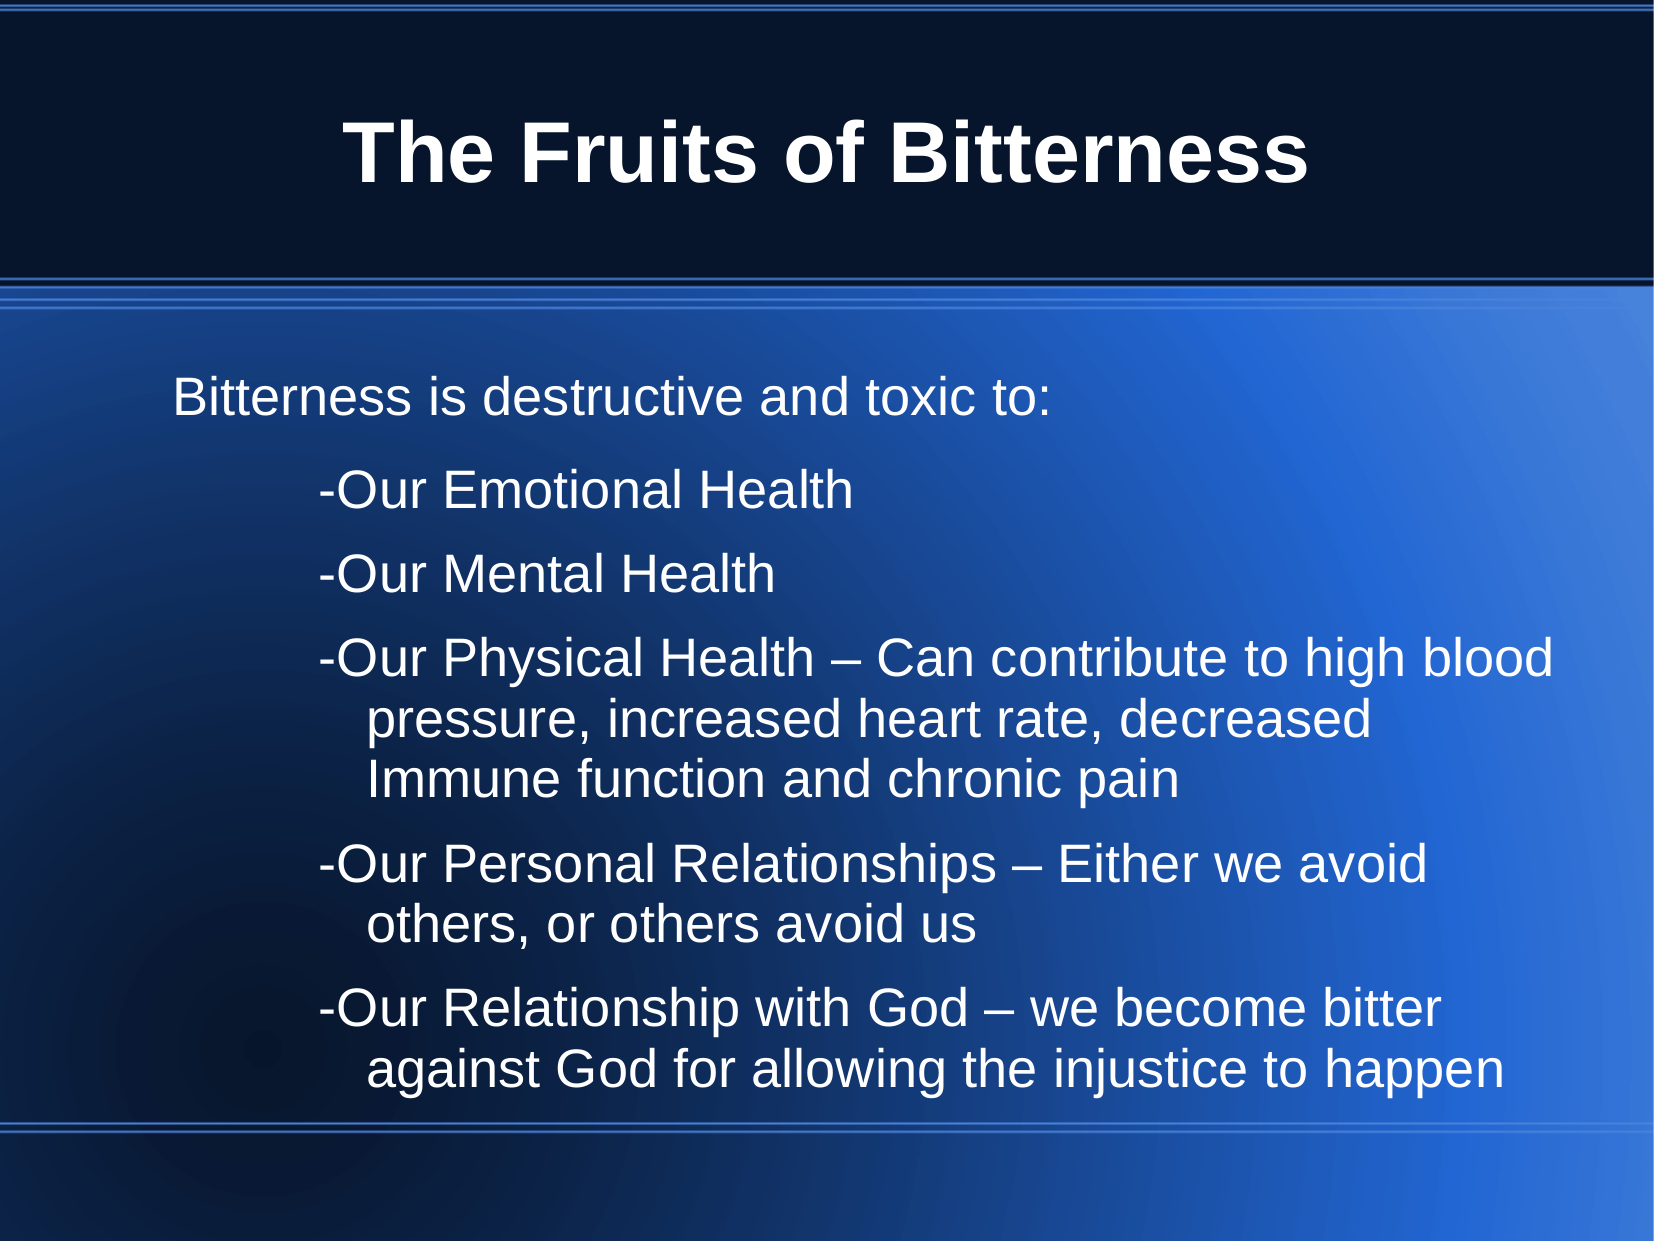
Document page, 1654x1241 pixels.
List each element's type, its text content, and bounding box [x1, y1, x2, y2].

list Bitterness is destructive and toxic to: -Our Emotional Health -Our Mental Health -Our Physical Health – Can contribute to high blood pressure, increased heart rate, decreased Immune function and chronic pain -Our Personal Relationships – Either we avoid others, or others avoid us -Our Relationship with God – we become bitter against God for allowing the injustice to happen [82, 355, 1571, 1241]
picture [0, 0, 1654, 1241]
title The Fruits of Bitterness [82, 49, 1571, 257]
